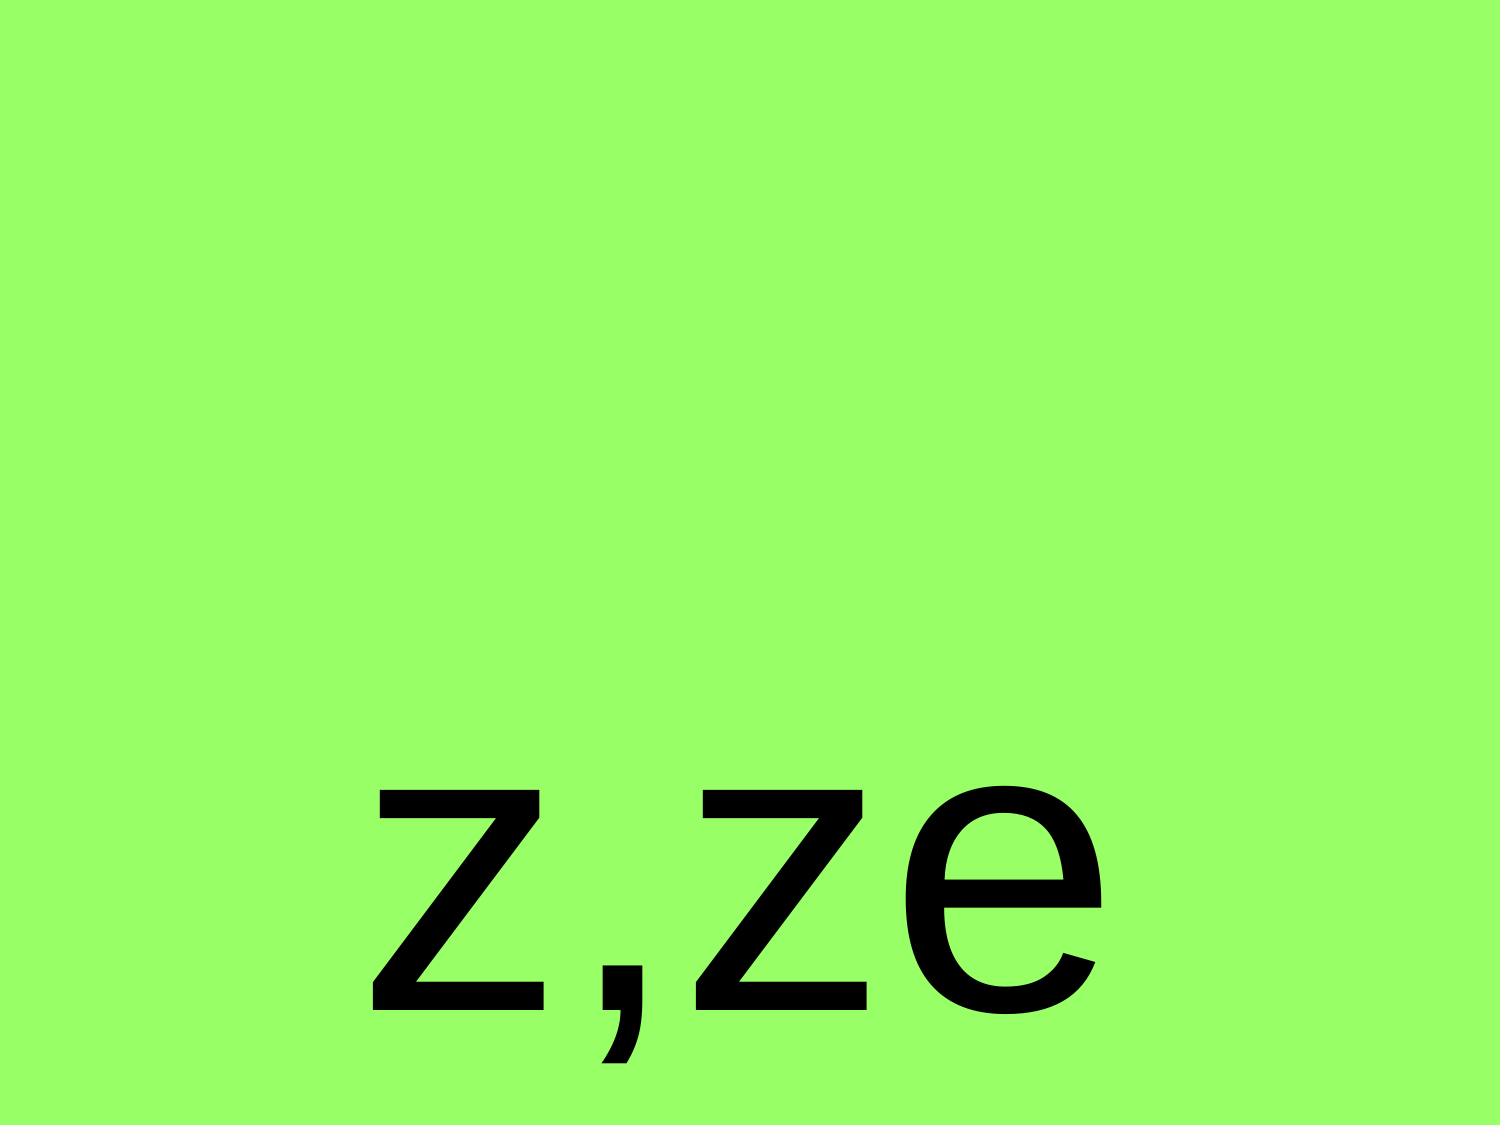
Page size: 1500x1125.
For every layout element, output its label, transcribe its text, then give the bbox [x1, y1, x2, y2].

subtitle z,ze [76, 586, 1400, 1102]
